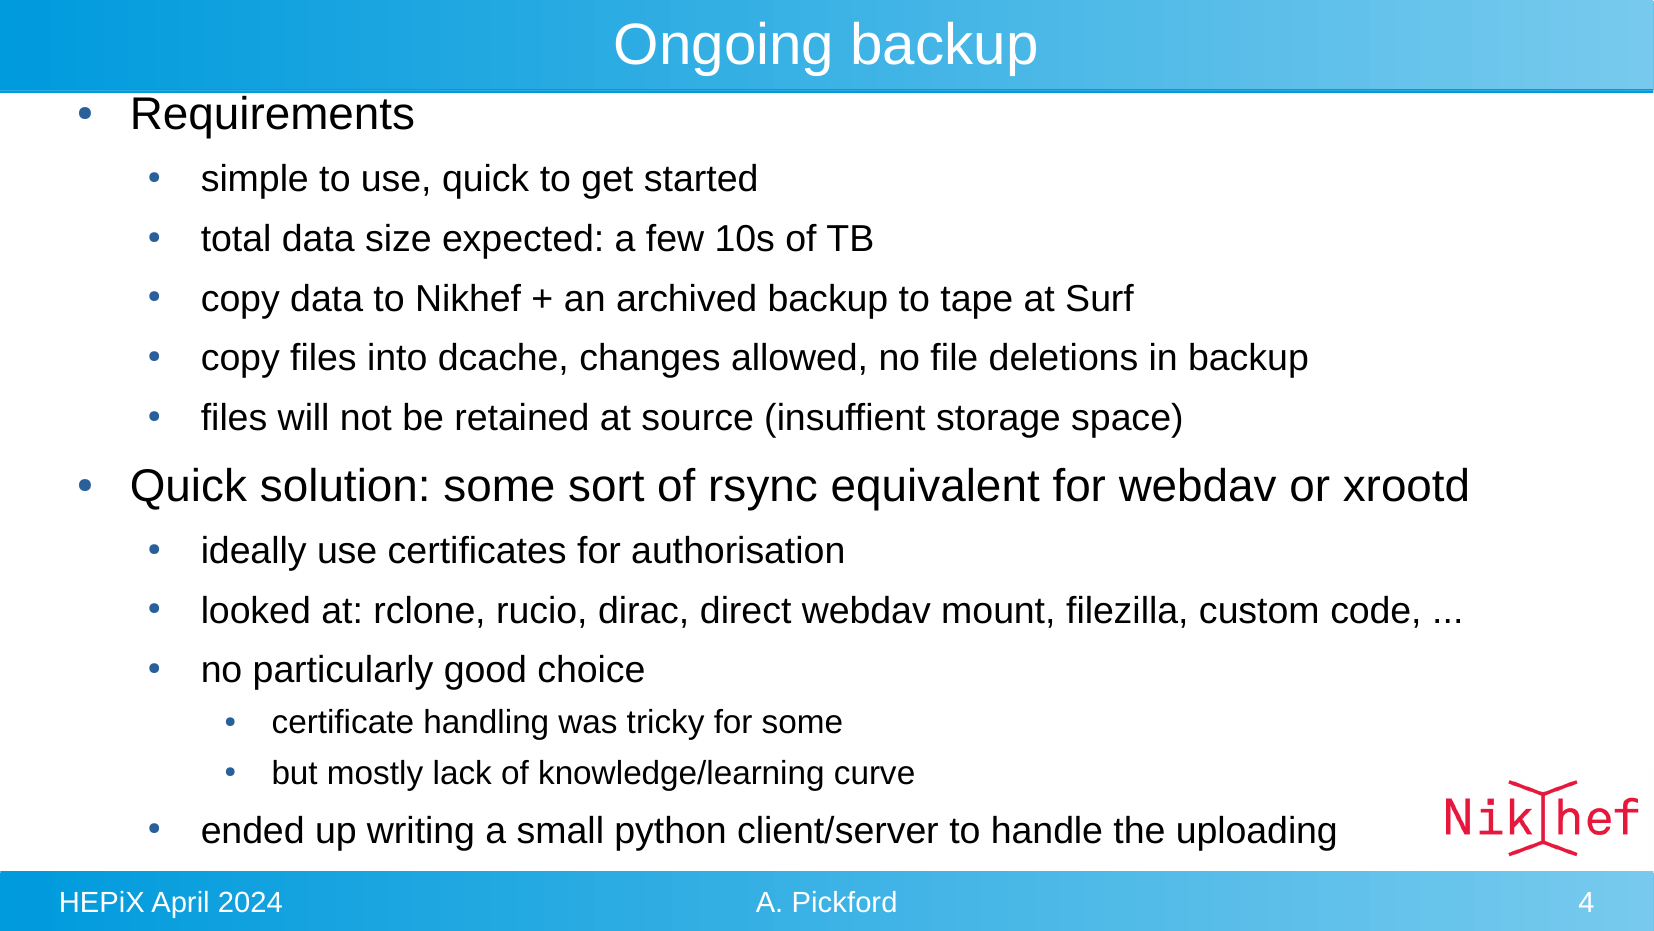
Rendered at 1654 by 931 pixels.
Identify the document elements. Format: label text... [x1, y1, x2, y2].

picture [1595, 767, 1654, 869]
list Requirements simple to use, quick to get started total data size expected: a few 10s of TB copy data to Nikhef + an archived backup to tape at Surf copy files into dcache, changes allowed, no file deletions in backup files will not be retained at source (insuffient storage space) Quick solution: some sort of rsync equivalent for webdav or xrootd ideally use certificates for authorisation looked at: rclone, rucio, dirac, direct webdav mount, filezilla, custom code, ... no particularly good choice certificate handling was tricky for some but mostly lack of knowledge/learning curve ended up writing a small python client/server to handle the uploading [59, 88, 1595, 886]
title Ongoing backup [59, 0, 1595, 88]
